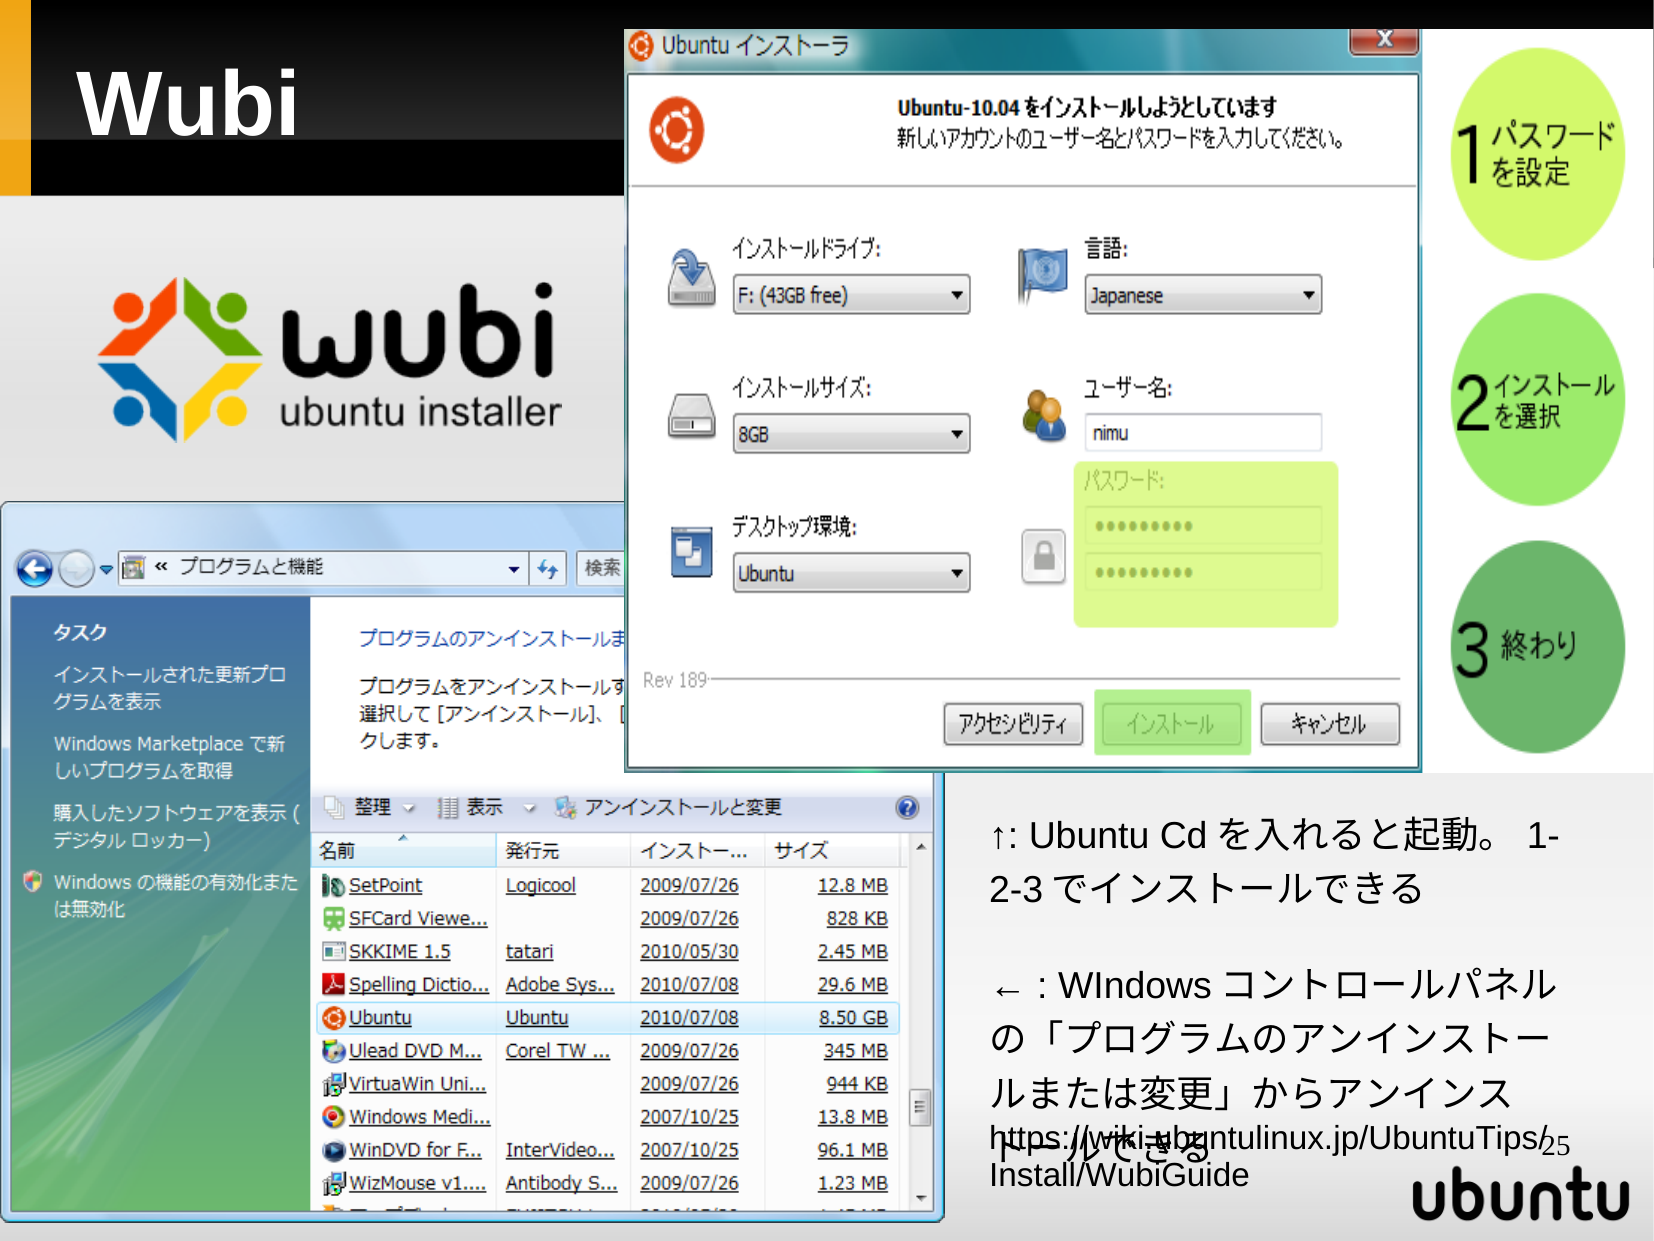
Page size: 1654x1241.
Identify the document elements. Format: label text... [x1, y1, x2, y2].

text_box https://wiki.ubuntulinux.jp/UbuntuTips/Install/WubiGuide [974, 1111, 1625, 1201]
picture [0, 0, 1654, 1241]
title Wubi [76, 7, 1565, 200]
text_box ↑: Ubuntu Cdを入れると起動。1-2-3でインストールできる ← : WIndowsコントロールパネルの「プログラムのアンインストールまたは変更」からアンインストールできる [974, 797, 1595, 1058]
